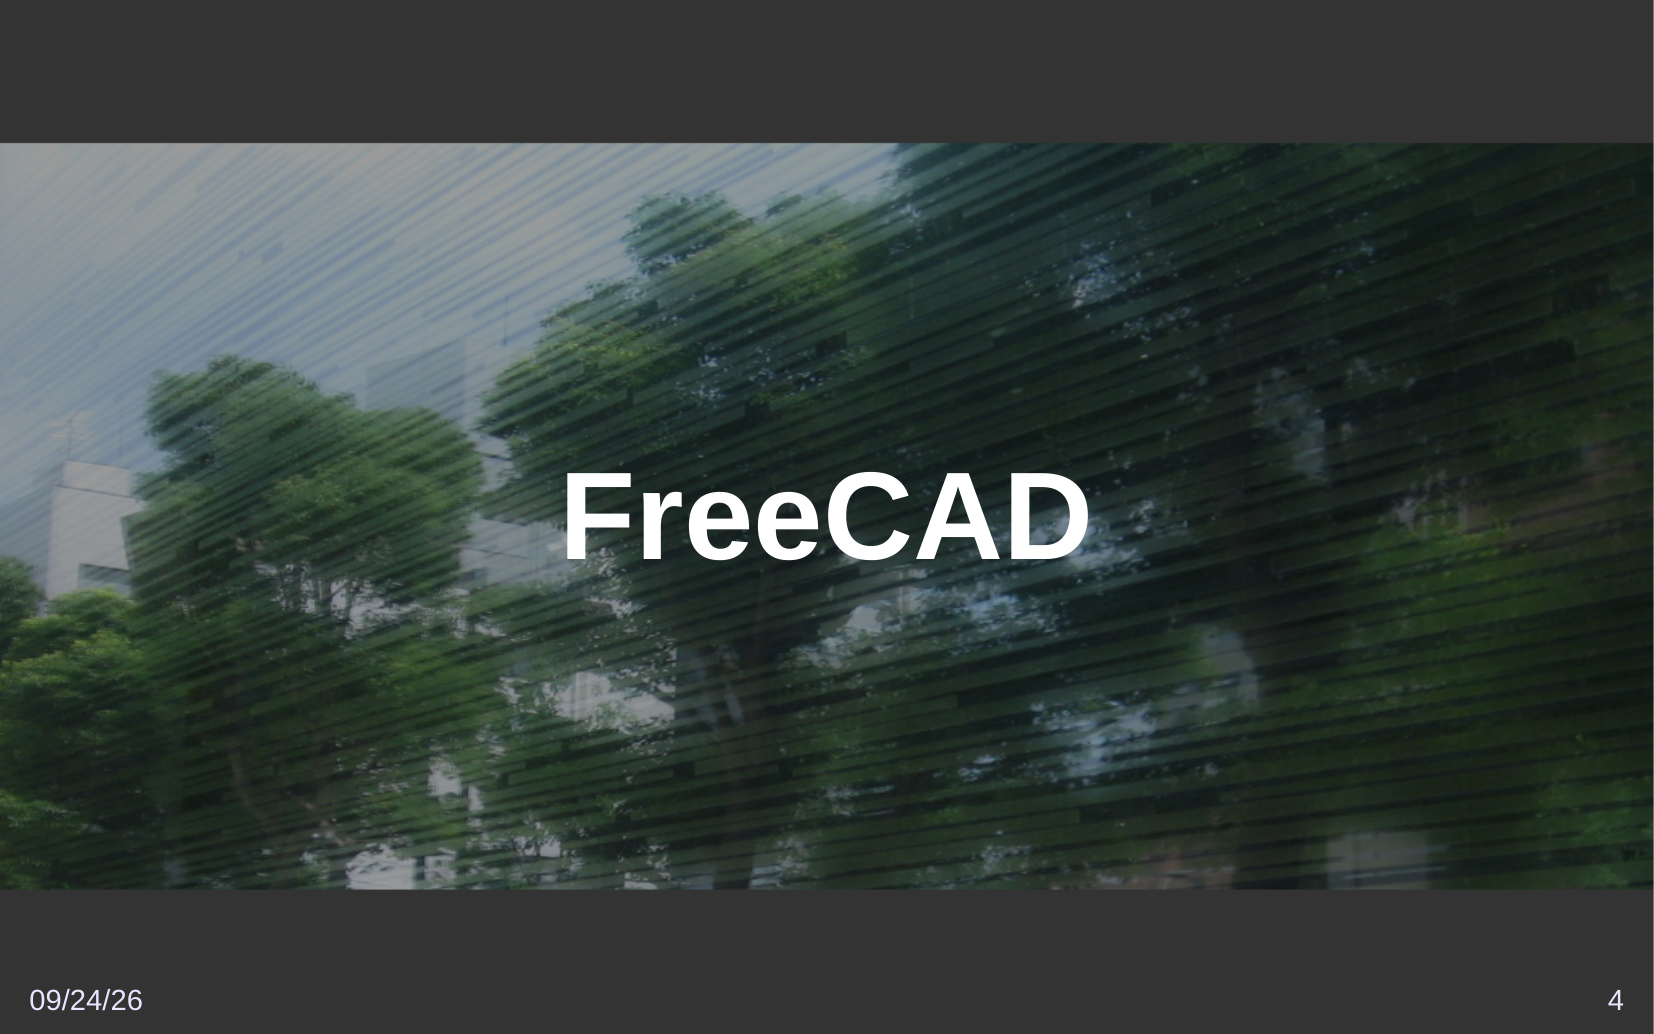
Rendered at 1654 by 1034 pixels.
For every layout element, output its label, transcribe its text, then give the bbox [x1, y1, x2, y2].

picture [0, 0, 1654, 1034]
title FreeCAD [29, 172, 1624, 862]
